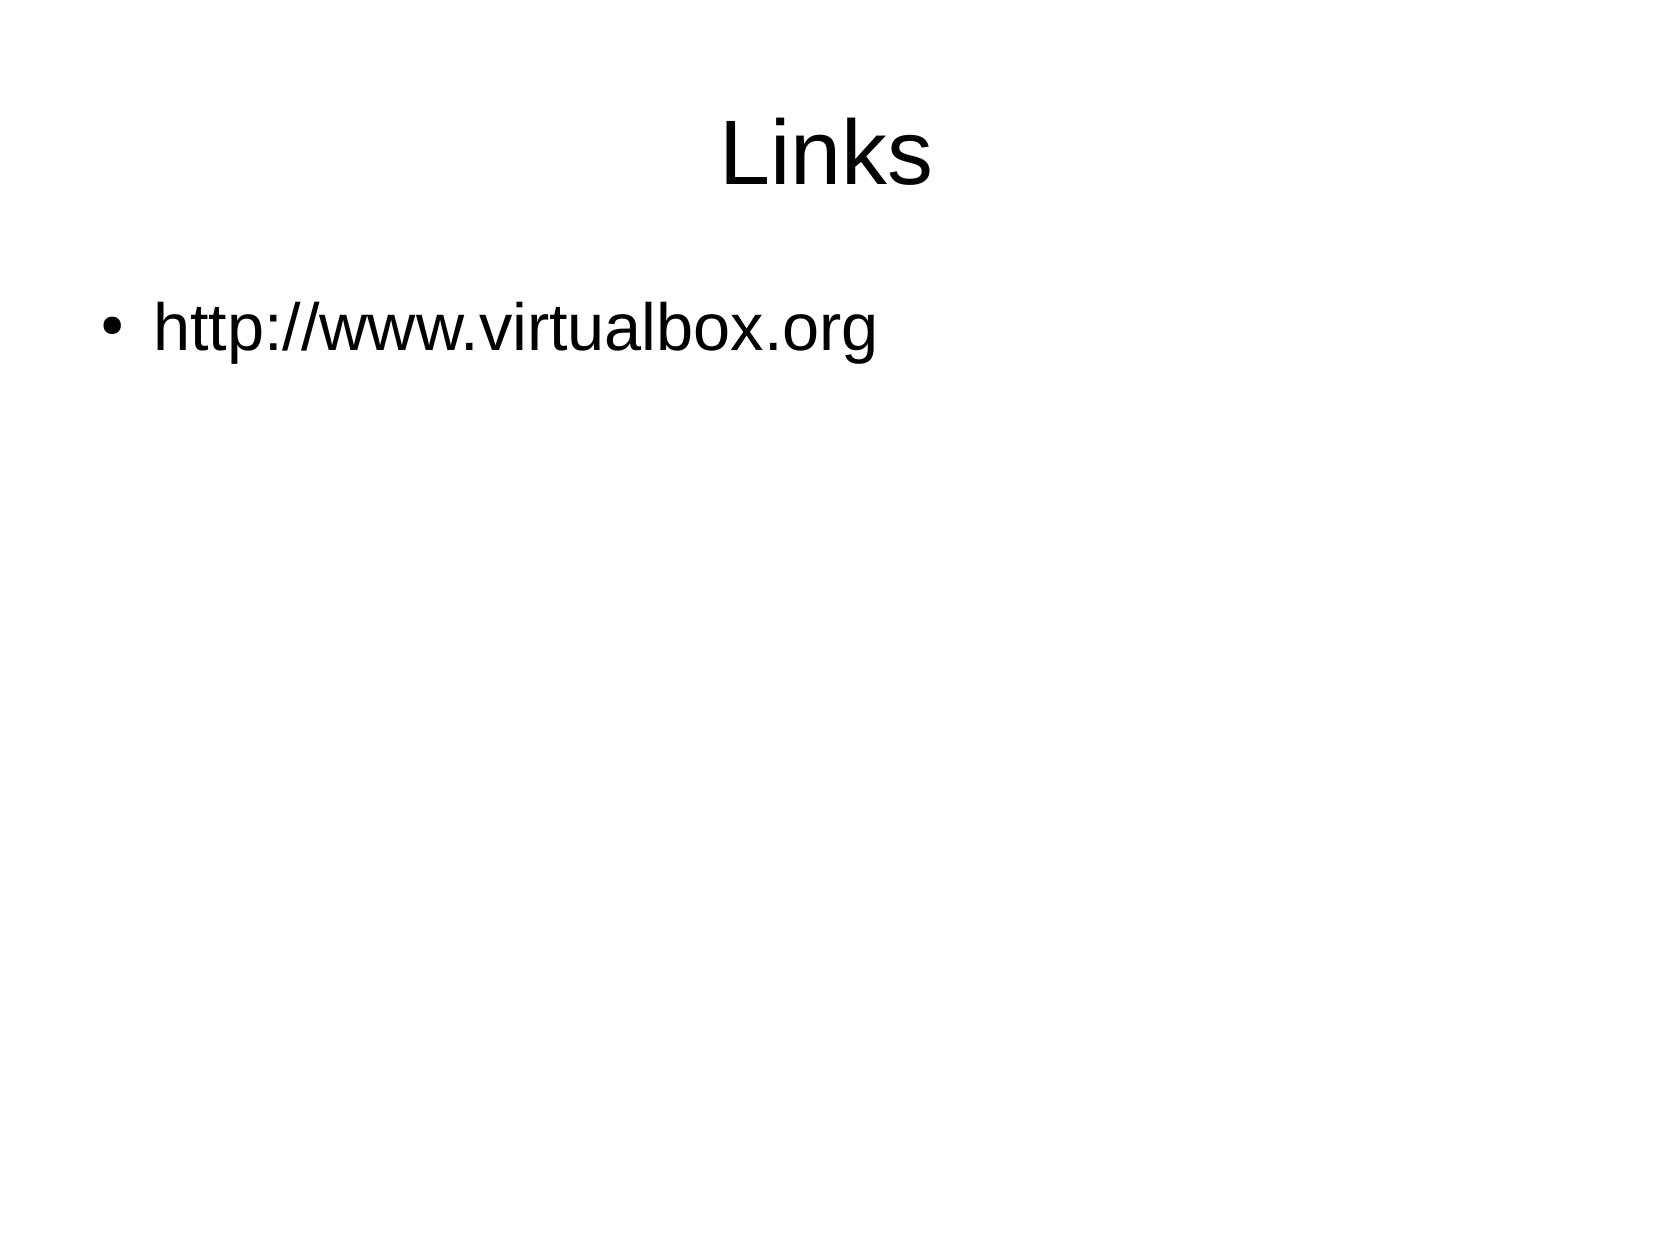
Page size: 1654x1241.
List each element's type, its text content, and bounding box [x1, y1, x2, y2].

list http://www.virtualbox.org [82, 290, 1571, 1094]
title Links [82, 56, 1571, 250]
